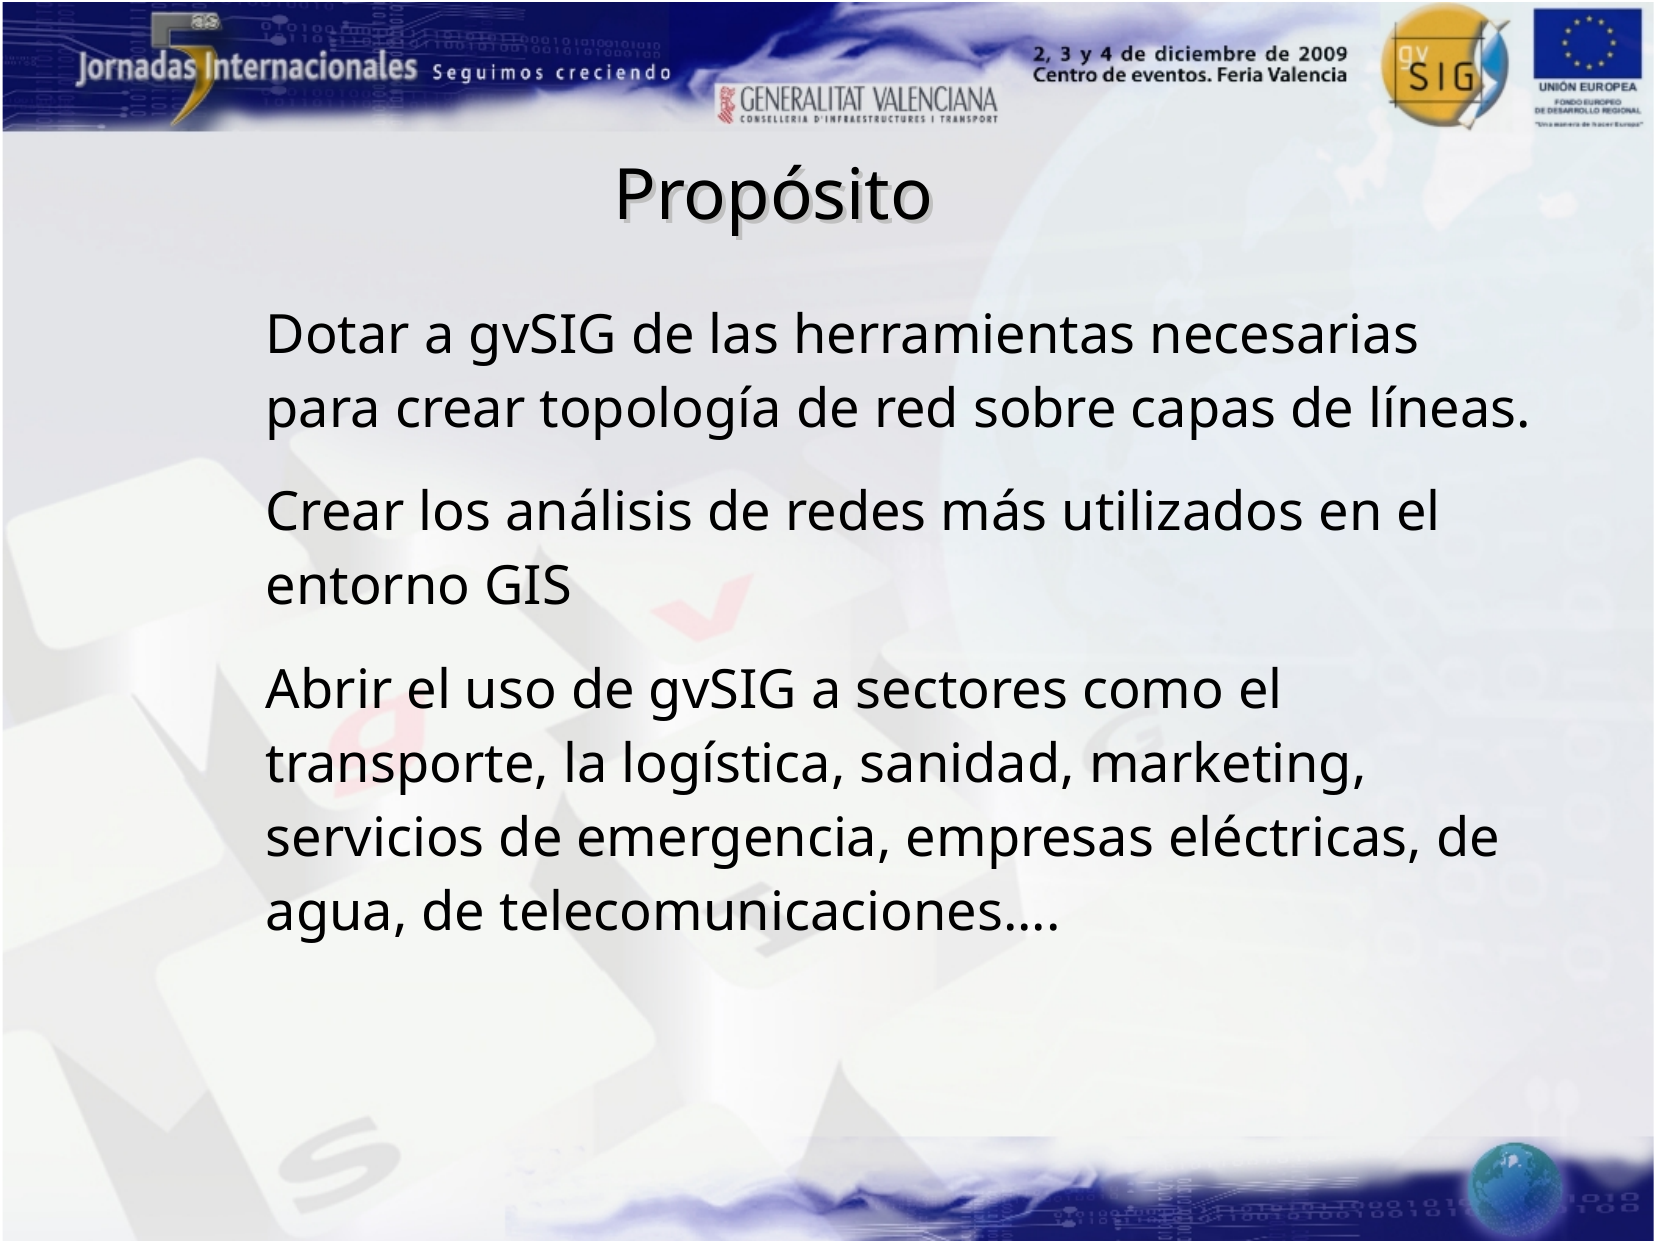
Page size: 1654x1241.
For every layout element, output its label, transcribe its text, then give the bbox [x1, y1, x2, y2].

list Dotar a gvSIG de las herramientas necesarias para crear topología de red sobre capas de líneas. Crear los análisis de redes más utilizados en el entorno GIS Abrir el uso de gvSIG a sectores como el transporte, la logística, sanidad, marketing, servicios de emergencia, empresas eléctricas, de agua, de telecomunicaciones.... [265, 295, 1534, 984]
picture [2, 2, 1654, 1241]
title Propósito [29, 118, 1518, 266]
